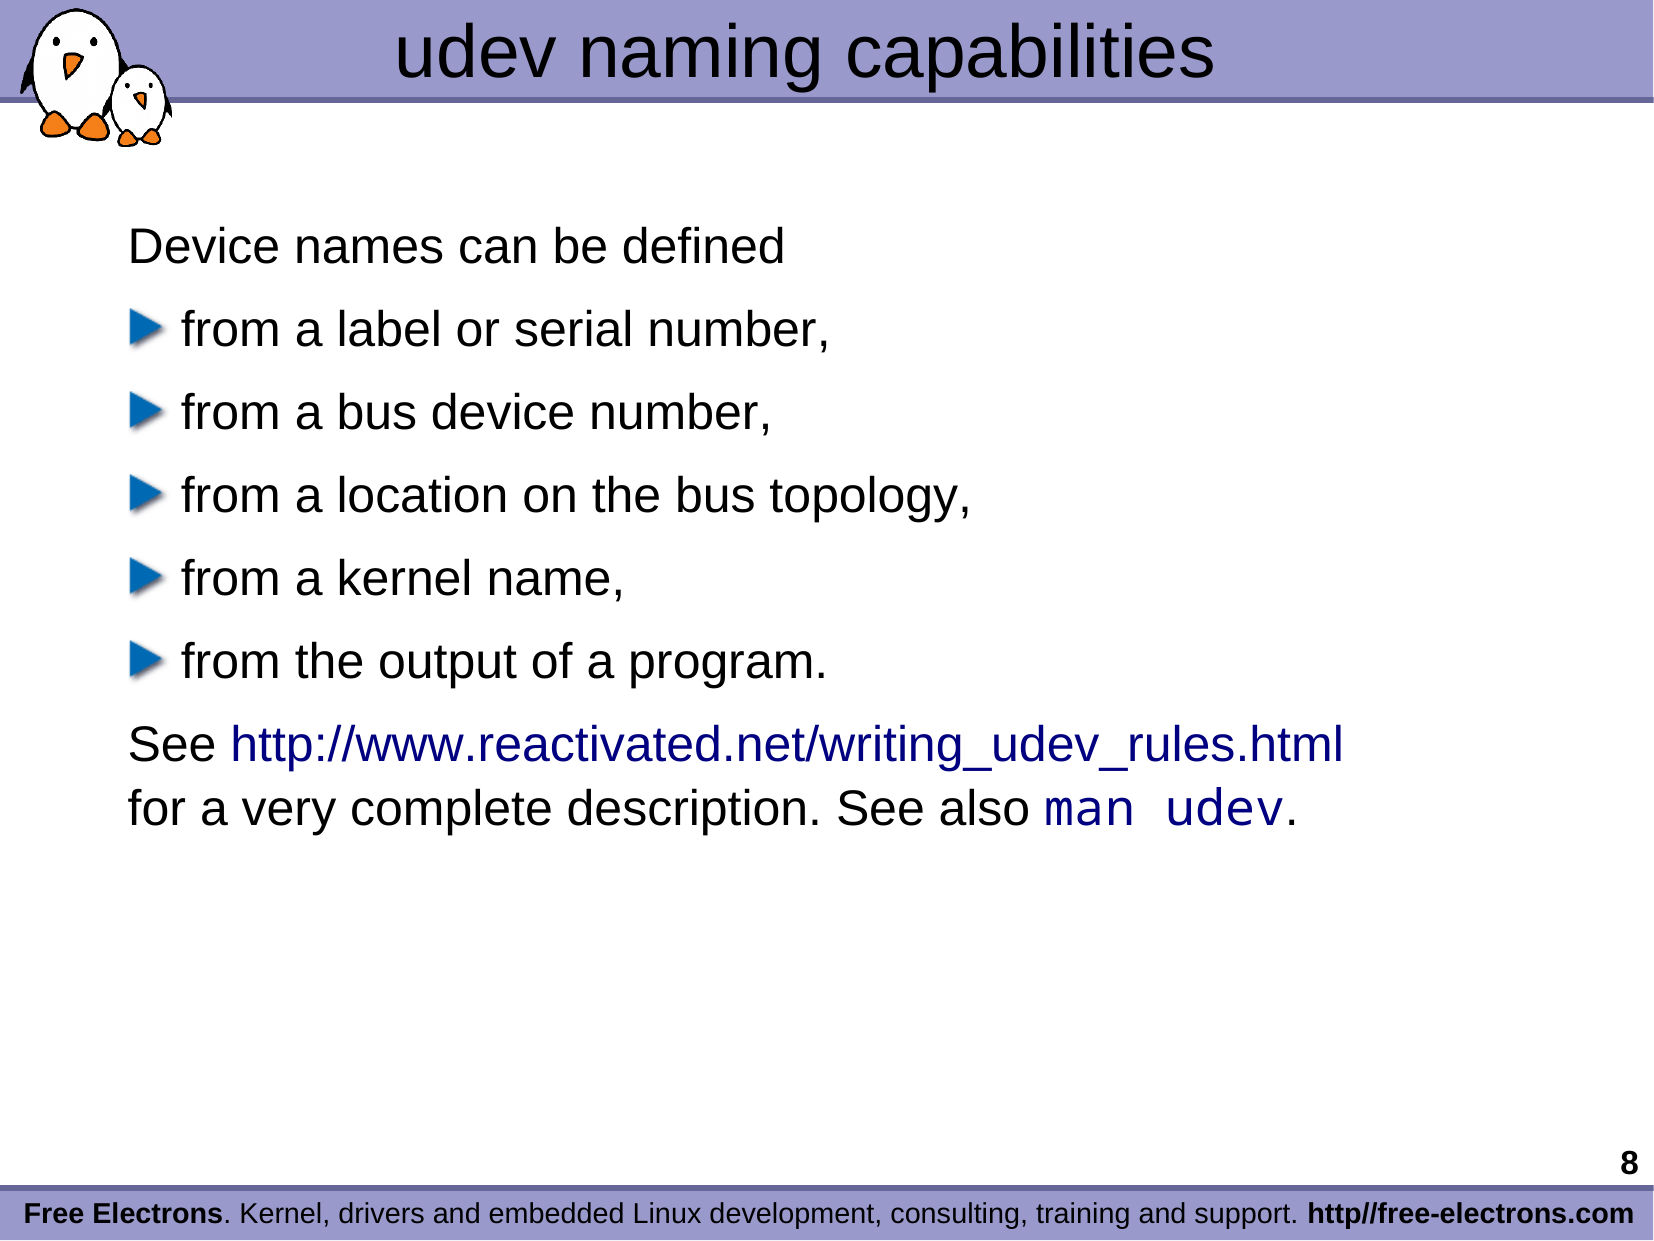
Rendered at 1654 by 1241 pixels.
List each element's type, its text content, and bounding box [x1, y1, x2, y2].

picture [20, 8, 172, 147]
title udev naming capabilities [60, 0, 1551, 103]
list Device names can be defined from a label or serial number, from a bus device number, from a location on the bus topology, from a kernel name, from the output of a program. See http://www.reactivated.net/writing_udev_rules.html for a very complete description. See also man udev. [109, 218, 1522, 1043]
